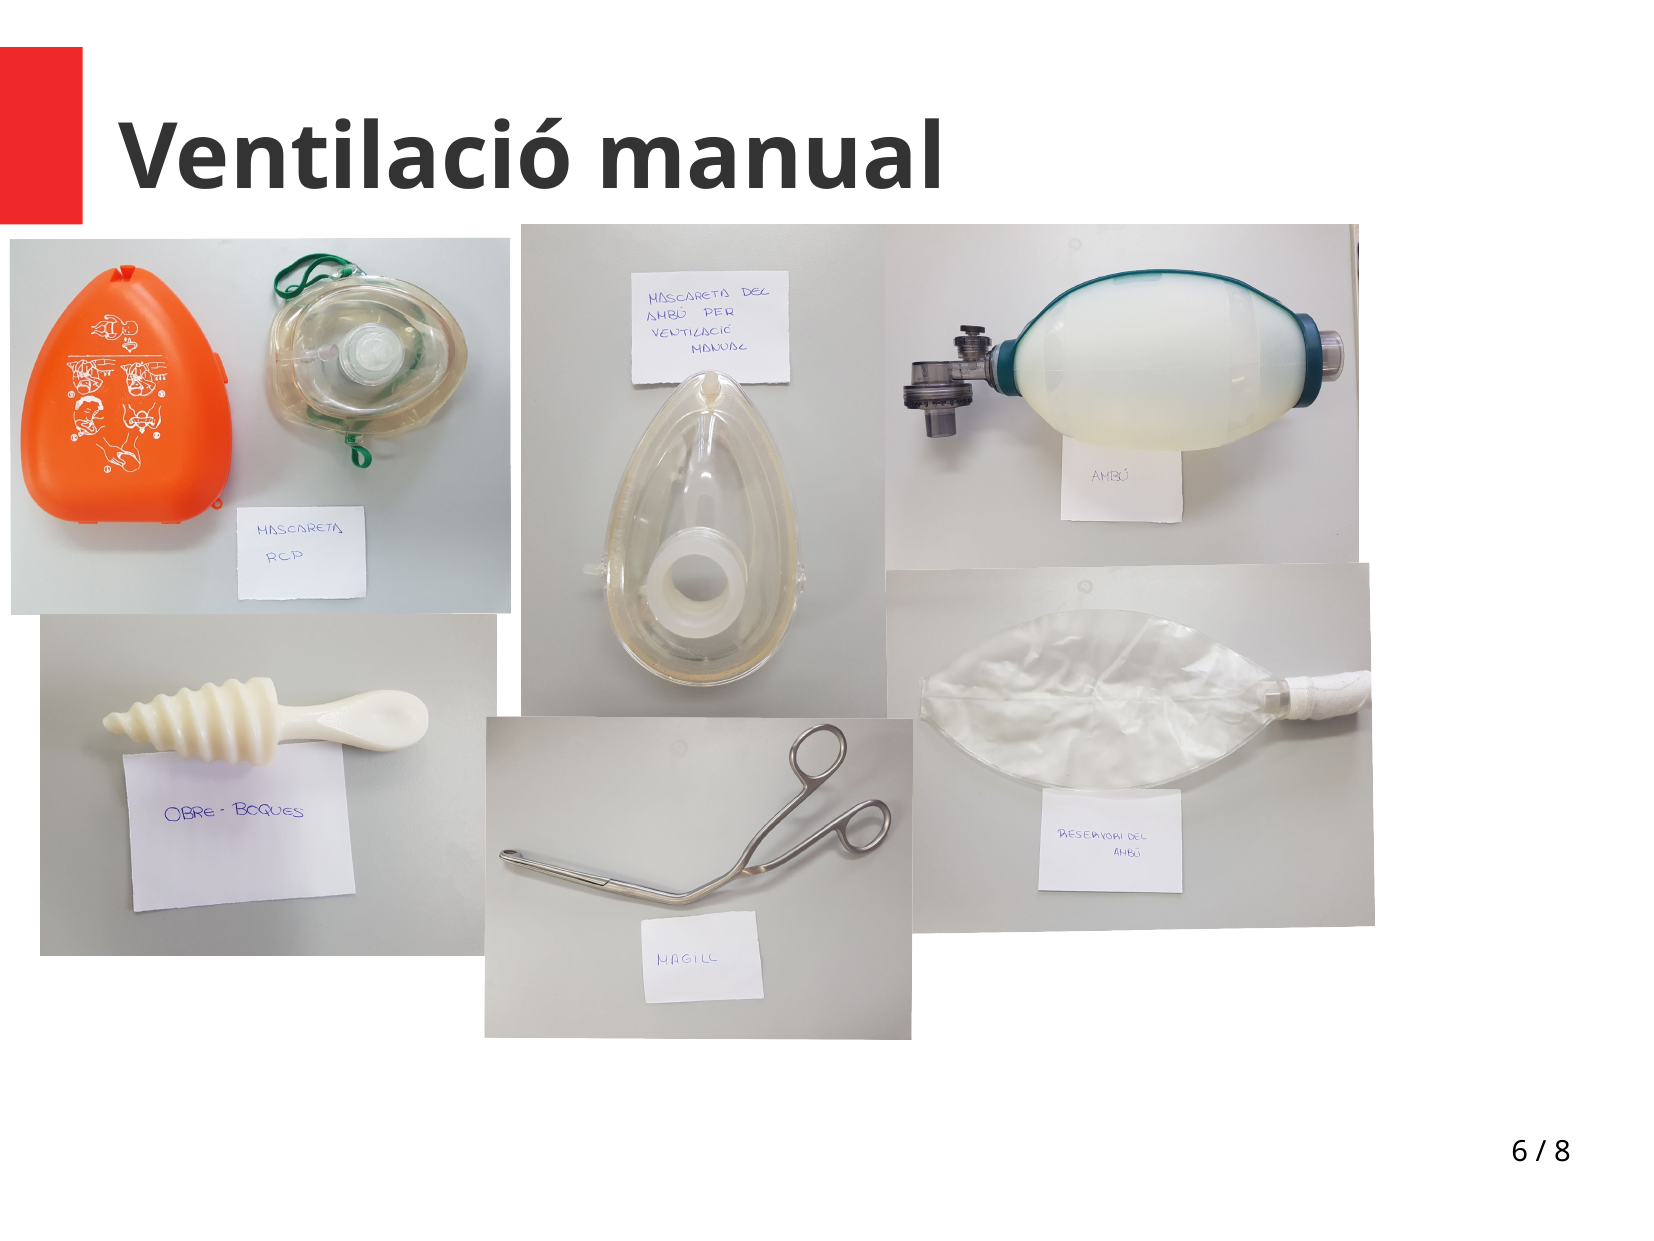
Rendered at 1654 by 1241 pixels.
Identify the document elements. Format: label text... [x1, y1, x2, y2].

picture [9, 224, 1375, 1040]
title Ventilació manual [118, 49, 1571, 257]
